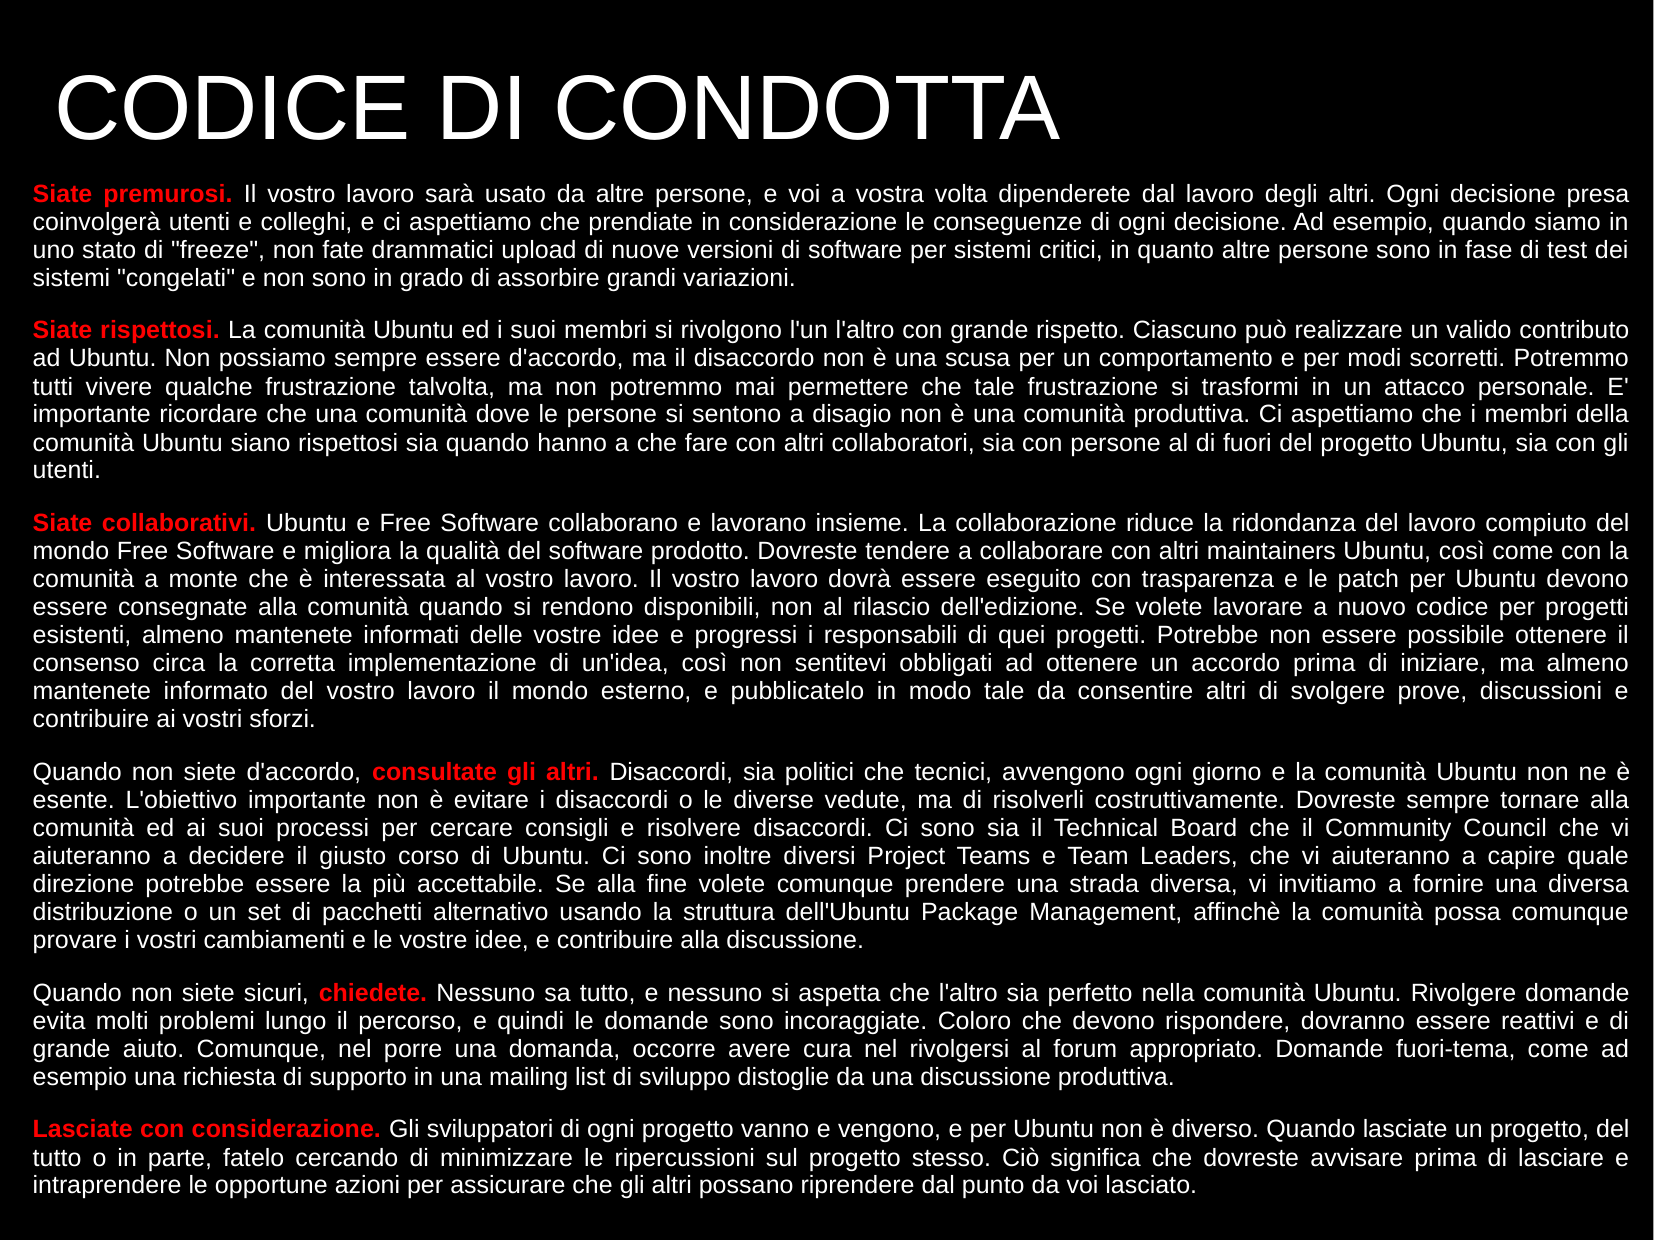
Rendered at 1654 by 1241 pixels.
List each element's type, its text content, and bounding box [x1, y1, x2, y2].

text_box Siate premurosi. Il vostro lavoro sarà usato da altre persone, e voi a vostra volta dipenderete dal lavoro degli altri. Ogni decisione presa coinvolgerà utenti e colleghi, e ci aspettiamo che prendiate in considerazione le conseguenze di ogni decisione. Ad esempio, quando siamo in uno stato di "freeze", non fate drammatici upload di nuove versioni di software per sistemi critici, in quanto altre persone sono in fase di test dei sistemi "congelati" e non sono in grado di assorbire grandi variazioni. Siate rispettosi. La comunità Ubuntu ed i suoi membri si rivolgono l'un l'altro con grande rispetto. Ciascuno può realizzare un valido contributo ad Ubuntu. Non possiamo sempre essere d'accordo, ma il disaccordo non è una scusa per un comportamento e per modi scorretti. Potremmo tutti vivere qualche frustrazione talvolta, ma non potremmo mai permettere che tale frustrazione si trasformi in un attacco personale. E' importante ricordare che una comunità dove le persone si sentono a disagio non è una comunità produttiva. Ci aspettiamo che i membri della comunità Ubuntu siano rispettosi sia quando hanno a che fare con altri collaboratori, sia con persone al di fuori del progetto Ubuntu, sia con gli utenti. Siate collaborativi. Ubuntu e Free Software collaborano e lavorano insieme. La collaborazione riduce la ridondanza del lavoro compiuto del mondo Free Software e migliora la qualità del software prodotto. Dovreste tendere a collaborare con altri maintainers Ubuntu, così come con la comunità a monte che è interessata al vostro lavoro. Il vostro lavoro dovrà essere eseguito con trasparenza e le patch per Ubuntu devono essere consegnate alla comunità quando si rendono disponibili, non al rilascio dell'edizione. Se volete lavorare a nuovo codice per progetti esistenti, almeno mantenete informati delle vostre idee e progressi i responsabili di quei progetti. Potrebbe non essere possibile ottenere il consenso circa la corretta implementazione di un'idea, così non sentitevi obbligati ad ottenere un accordo prima di iniziare, ma almeno mantenete informato del vostro lavoro il mondo esterno, e pubblicatelo in modo tale da consentire altri di svolgere prove, discussioni e contribuire ai vostri sforzi. Quando non siete d'accordo, consultate gli altri. Disaccordi, sia politici che tecnici, avvengono ogni giorno e la comunità Ubuntu non ne è esente. L'obiettivo importante non è evitare i disaccordi o le diverse vedute, ma di risolverli costruttivamente. Dovreste sempre tornare alla comunità ed ai suoi processi per cercare consigli e risolvere disaccordi. Ci sono sia il Technical Board che il Community Council che vi aiuteranno a decidere il giusto corso di Ubuntu. Ci sono inoltre diversi Project Teams e Team Leaders, che vi aiuteranno a capire quale direzione potrebbe essere la più accettabile. Se alla fine volete comunque prendere una strada diversa, vi invitiamo a fornire una diversa distribuzione o un set di pacchetti alternativo usando la struttura dell'Ubuntu Package Management, affinchè la comunità possa comunque provare i vostri cambiamenti e le vostre idee, e contribuire alla discussione. Quando non siete sicuri, chiedete. Nessuno sa tutto, e nessuno si aspetta che l'altro sia perfetto nella comunità Ubuntu. Rivolgere domande evita molti problemi lungo il percorso, e quindi le domande sono incoraggiate. Coloro che devono rispondere, dovranno essere reattivi e di grande aiuto. Comunque, nel porre una domanda, occorre avere cura nel rivolgersi al forum appropriato. Domande fuori-tema, come ad esempio una richiesta di supporto in una mailing list di sviluppo distoglie da una discussione produttiva. Lasciate con considerazione. Gli sviluppatori di ogni progetto vanno e vengono, e per Ubuntu non è diverso. Quando lasciate un progetto, del tutto o in parte, fatelo cercando di minimizzare le ripercussioni sul progetto stesso. Ciò significa che dovreste avvisare prima di lasciare e intraprendere le opportune azioni per assicurare che gli altri possano riprendere dal punto da voi lasciato. [18, 172, 1648, 1212]
text_box CODICE DI CONDOTTA [39, 48, 1565, 167]
